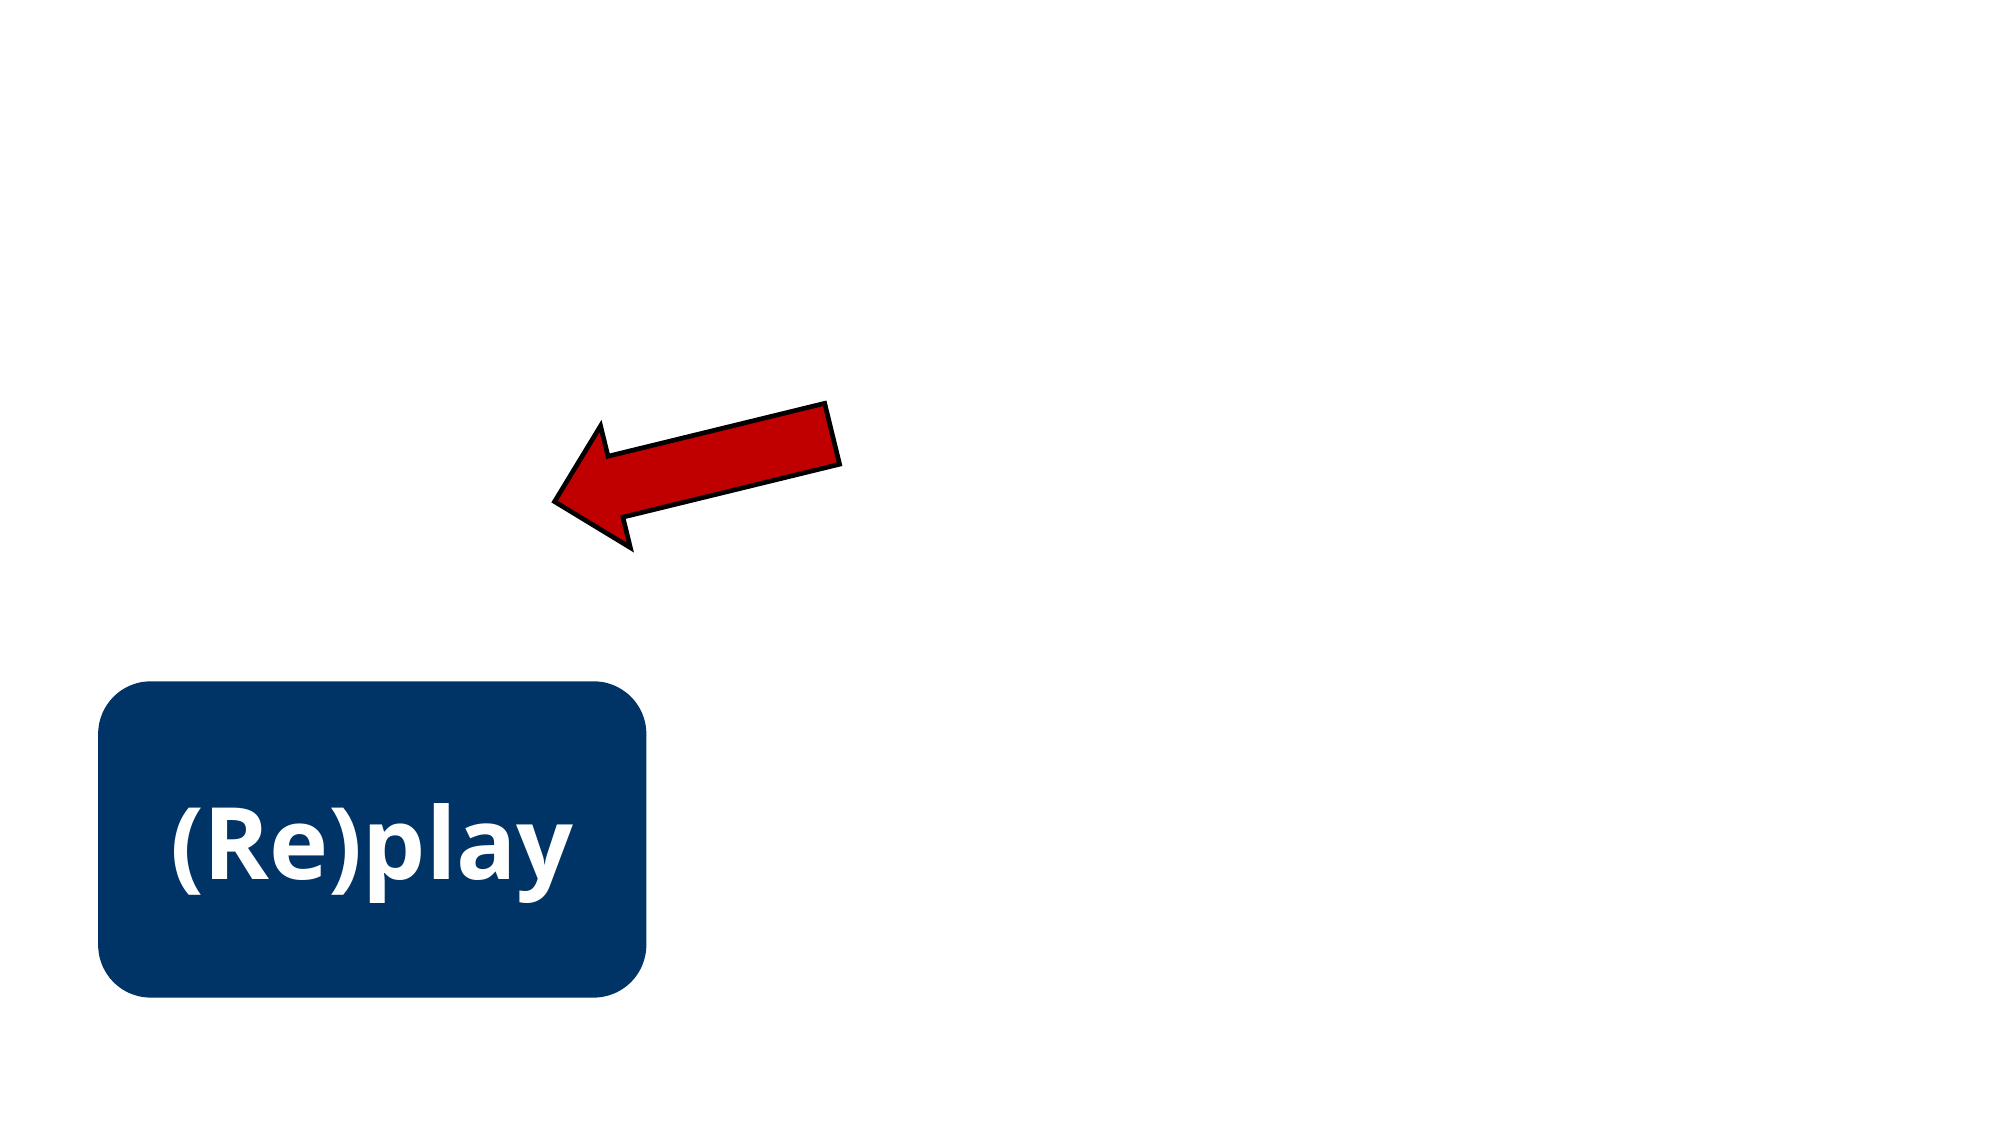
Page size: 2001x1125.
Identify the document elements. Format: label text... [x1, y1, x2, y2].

text_box [554, 403, 840, 548]
text_box (Re)play [98, 681, 647, 998]
